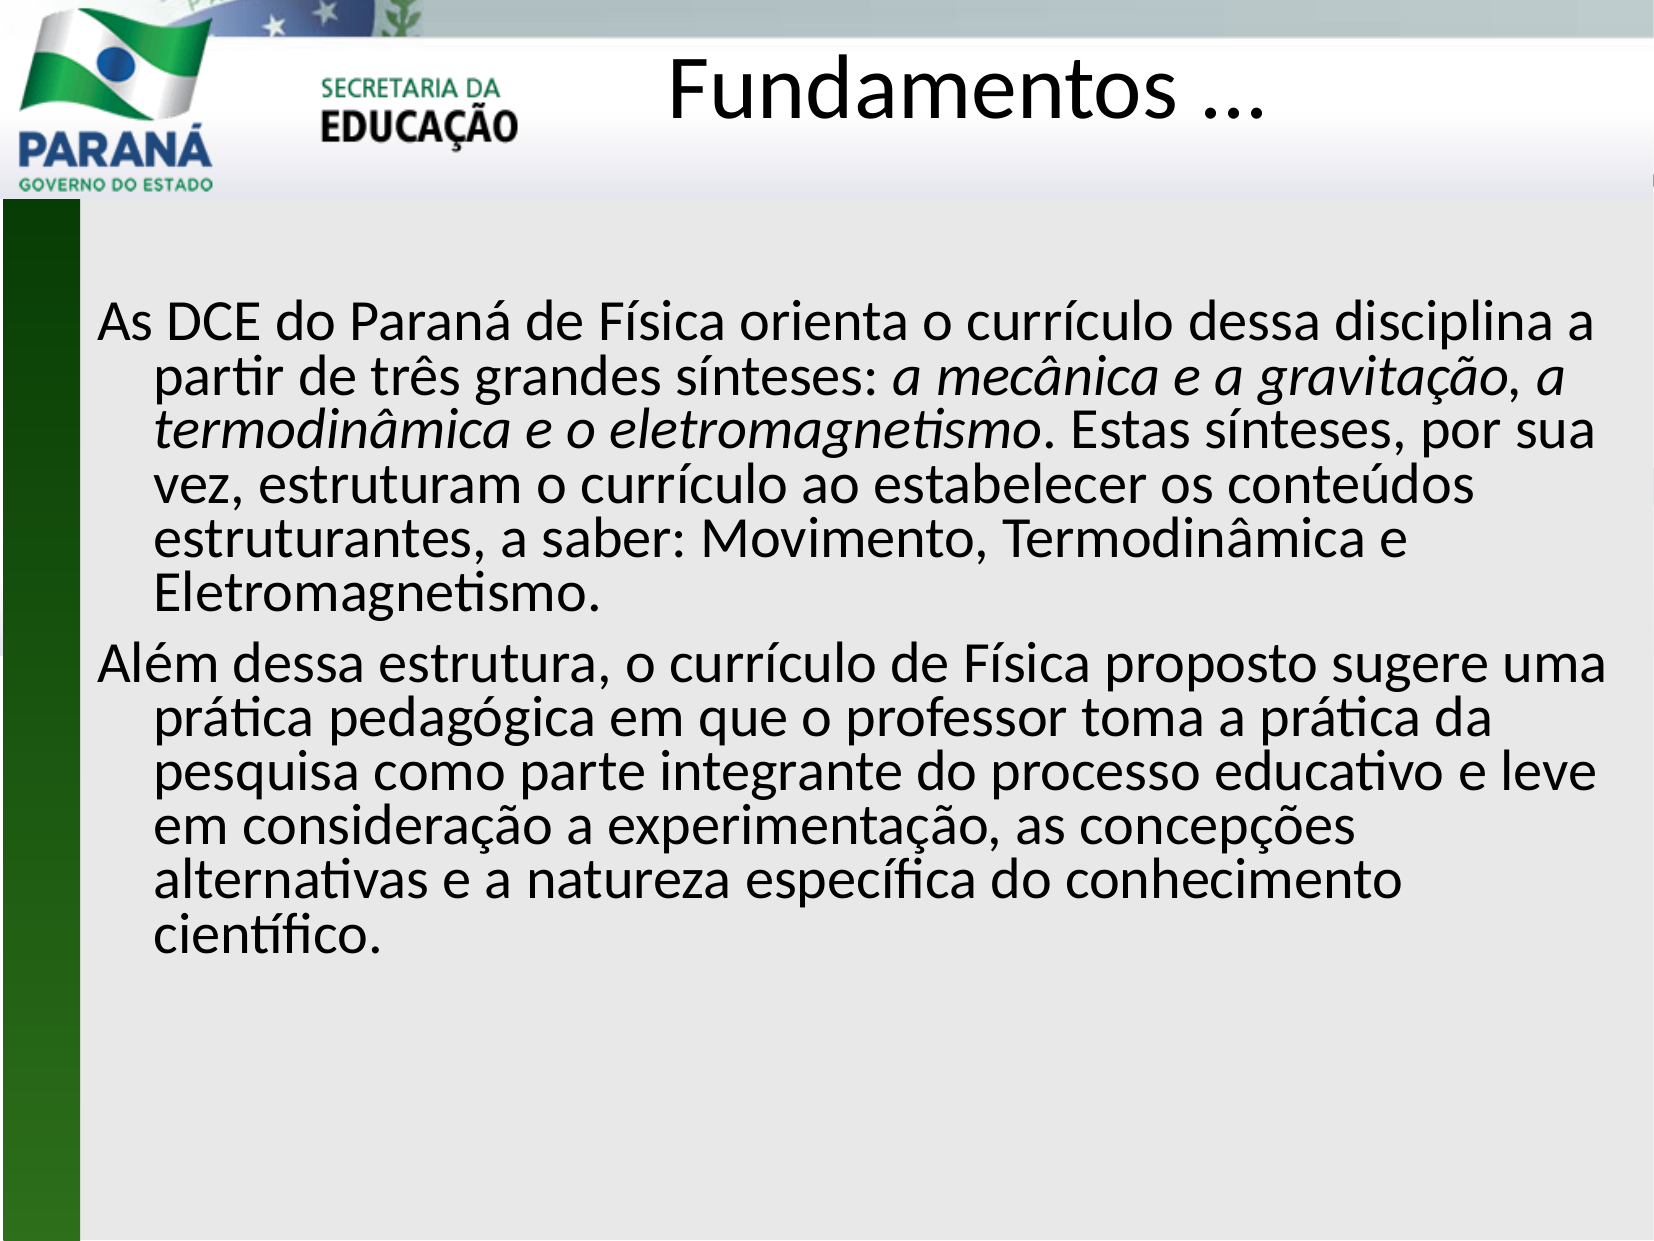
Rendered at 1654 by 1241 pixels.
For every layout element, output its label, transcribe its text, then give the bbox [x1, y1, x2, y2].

list As DCE do Paraná de Física orienta o currículo dessa disciplina a partir de três grandes sínteses: a mecânica e a gravitação, a termodinâmica e o eletromagnetismo. Estas sínteses, por sua vez, estruturam o currículo ao estabelecer os conteúdos estruturantes, a saber: Movimento, Termodinâmica e Eletromagnetismo. Além dessa estrutura, o currículo de Física proposto sugere uma prática pedagógica em que o professor toma a prática da pesquisa como parte integrante do processo educativo e leve em consideração a experimentação, as concepções alternativas e a natureza específica do conhecimento científico. [82, 290, 1642, 1187]
picture [0, 0, 1654, 199]
title Fundamentos ... [306, 42, 1630, 263]
